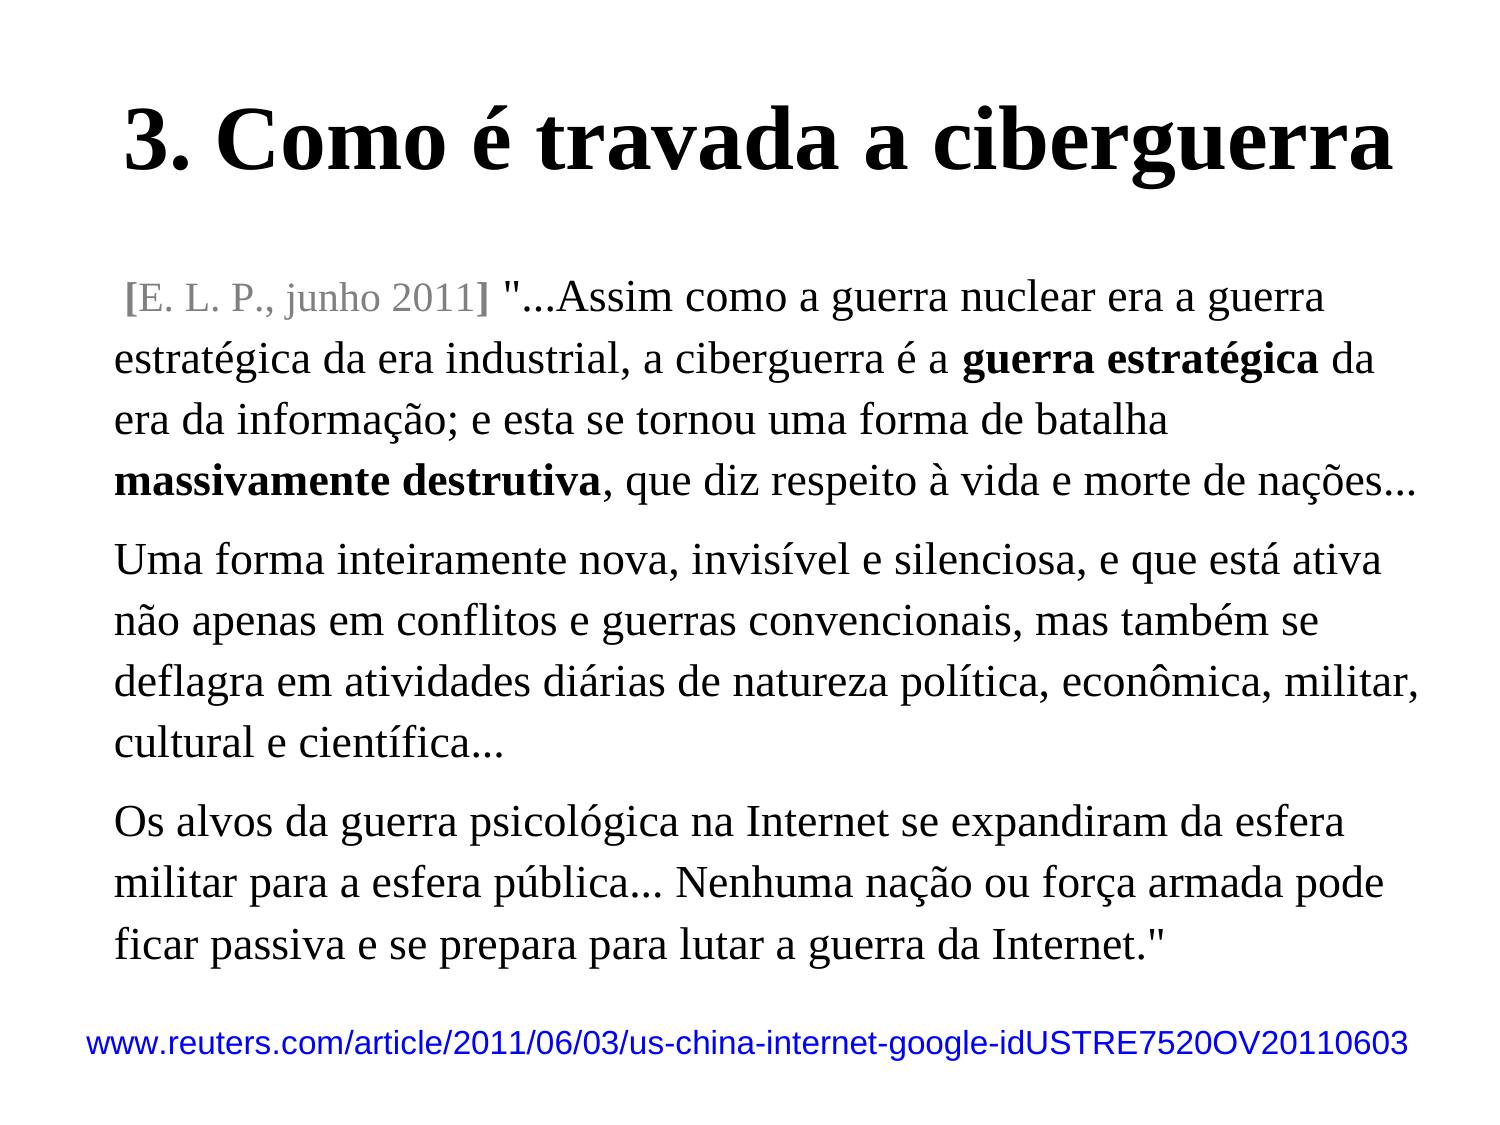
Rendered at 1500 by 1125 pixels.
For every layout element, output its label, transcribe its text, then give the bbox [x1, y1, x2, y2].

title 3. Como é travada a ciberguerra [81, 63, 1438, 214]
text_box www.reuters.com/article/2011/06/03/us-china-internet-google-idUSTRE7520OV20110603 [25, 1016, 1470, 1062]
text_box [E. L. P., junho 2011] "...Assim como a guerra nuclear era a guerra estratégica da era industrial, a ciberguerra é a guerra estratégica da era da informação; e esta se tornou uma forma de batalha massivamente destrutiva, que diz respeito à vida e morte de nações... Uma forma inteiramente nova, invisível e silenciosa, e que está ativa não apenas em conflitos e guerras convencionais, mas também se deflagra em atividades diárias de natureza política, econômica, militar, cultural e científica... Os alvos da guerra psicológica na Internet se expandiram da esfera militar para a esfera pública... Nenhuma nação ou força armada pode ficar passiva e se prepara para lutar a guerra da Internet." [98, 247, 1444, 977]
